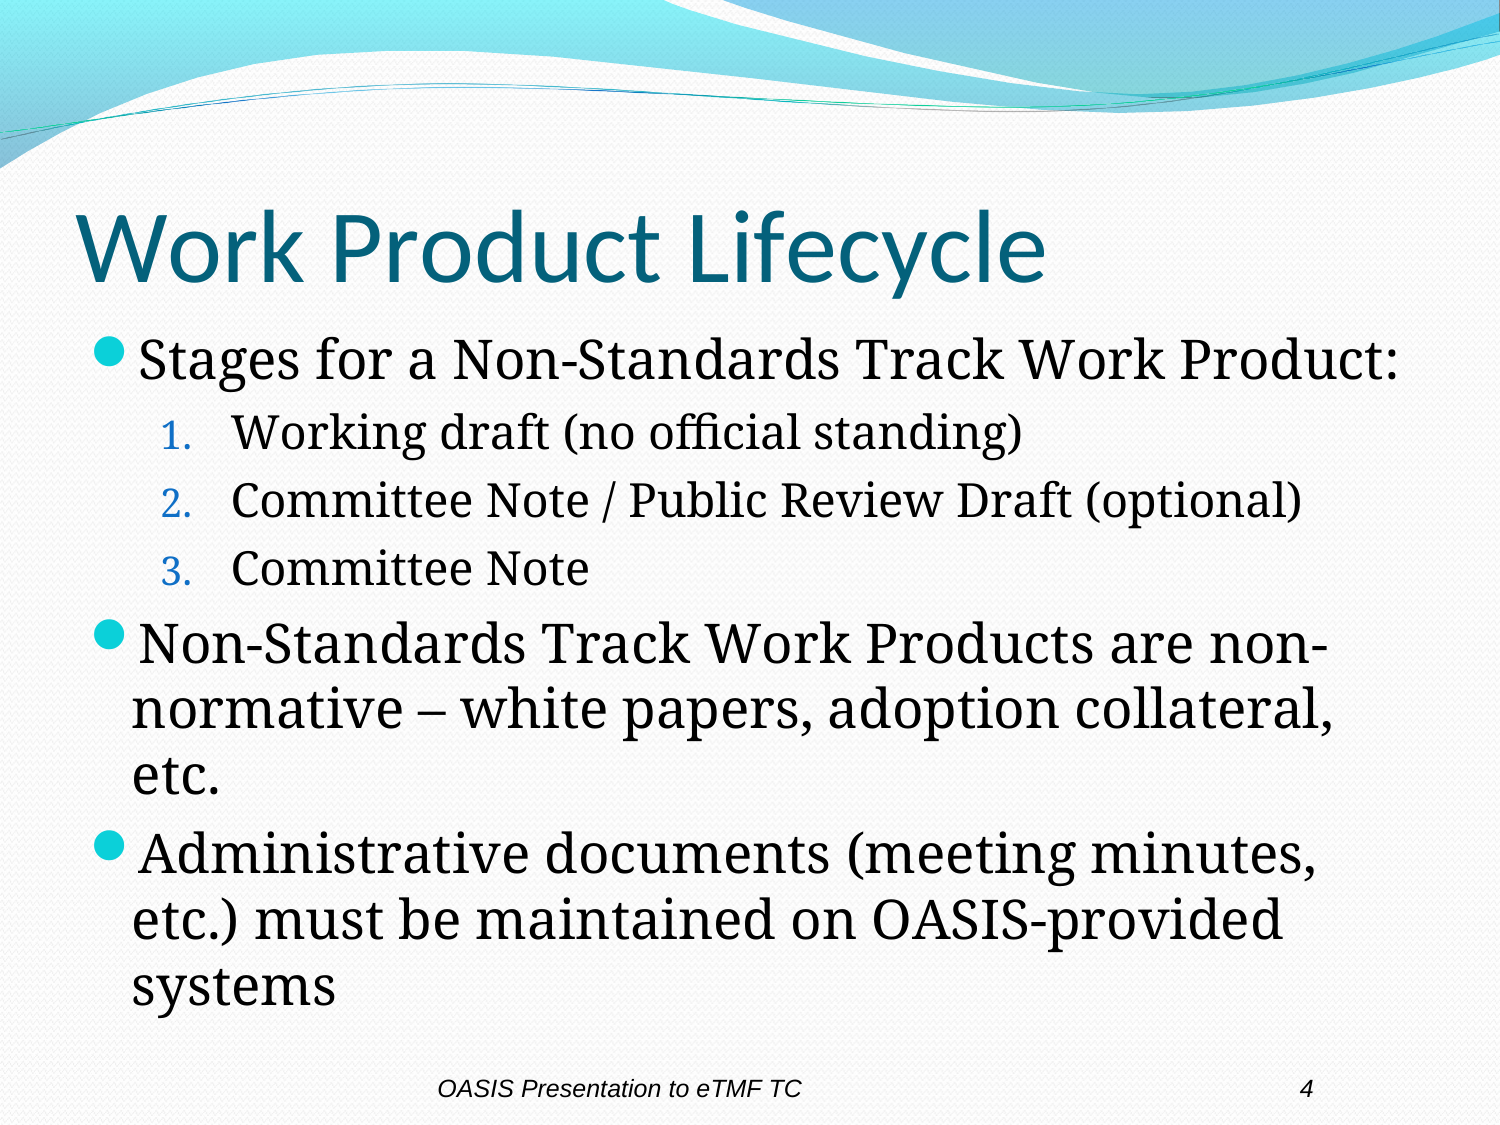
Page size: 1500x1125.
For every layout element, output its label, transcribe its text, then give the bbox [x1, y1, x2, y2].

picture [0, 0, 1500, 1125]
list Stages for a Non-Standards Track Work Product: Working draft (no official standing) Committee Note / Public Review Draft (optional) Committee Note Non-Standards Track Work Products are non-normative – white papers, adoption collateral, etc. Administrative documents (meeting minutes, etc.) must be maintained on OASIS-provided systems [75, 317, 1426, 1038]
title Work Product Lifecycle [75, 115, 1426, 304]
